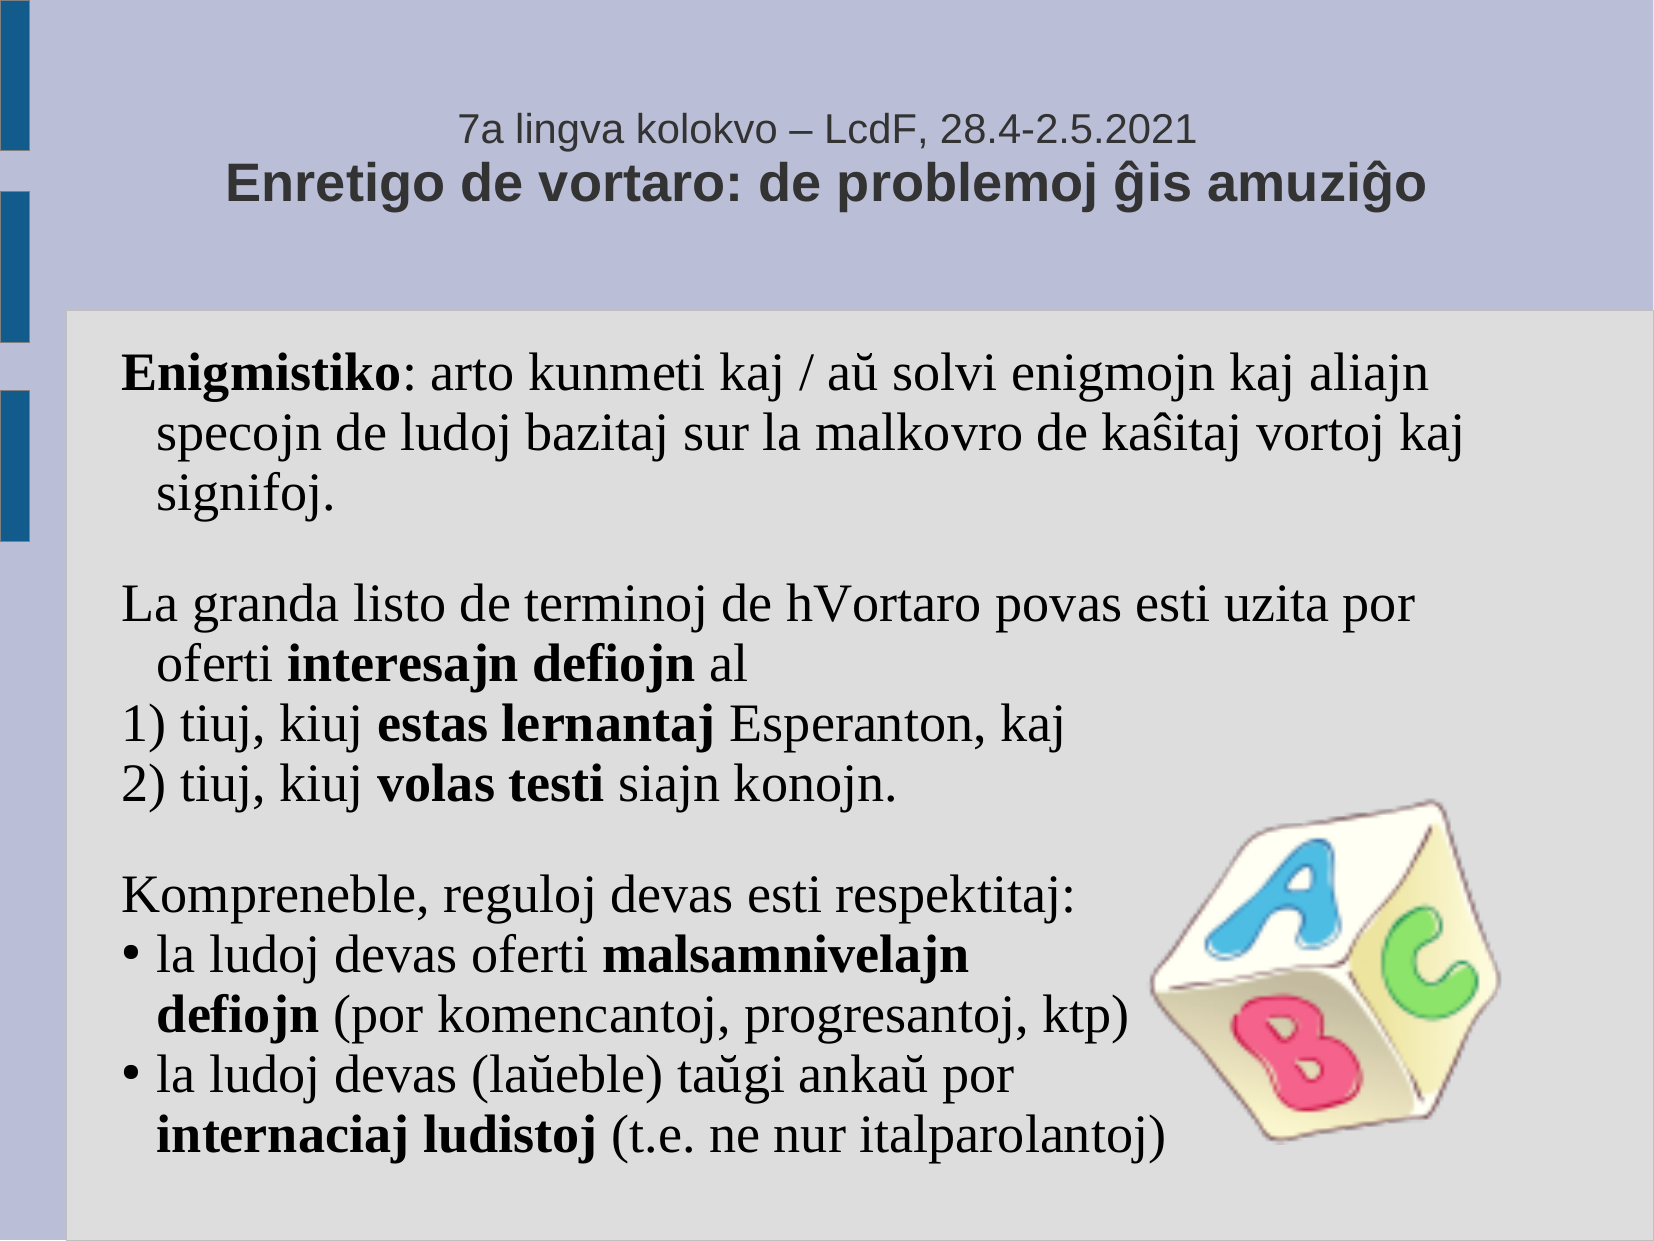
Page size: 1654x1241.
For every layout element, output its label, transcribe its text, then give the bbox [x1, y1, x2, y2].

picture [1145, 797, 1505, 1145]
title 7a lingva kolokvo – LcdF, 28.4-2.5.2021 Enretigo de vortaro: de problemoj ĝis amuziĝo [121, 55, 1534, 263]
subtitle Enigmistiko: arto kunmeti kaj / aŭ solvi enigmojn kaj aliajn specojn de ludoj bazitaj sur la malkovro de kaŝitaj vortoj kaj signifoj. La granda listo de terminoj de hVortaro povas esti uzita por oferti interesajn defiojn al tiuj, kiuj estas lernantaj Esperanton, kaj tiuj, kiuj volas testi siajn konojn. Kompreneble, reguloj devas esti respektitaj: la ludoj devas oferti malsamnivelajn defiojn (por komencantoj, progresantoj, ktp) la ludoj devas (laŭeble) taŭgi ankaŭ por internaciaj ludistoj (t.e. ne nur italparolantoj) [121, 328, 1534, 1178]
